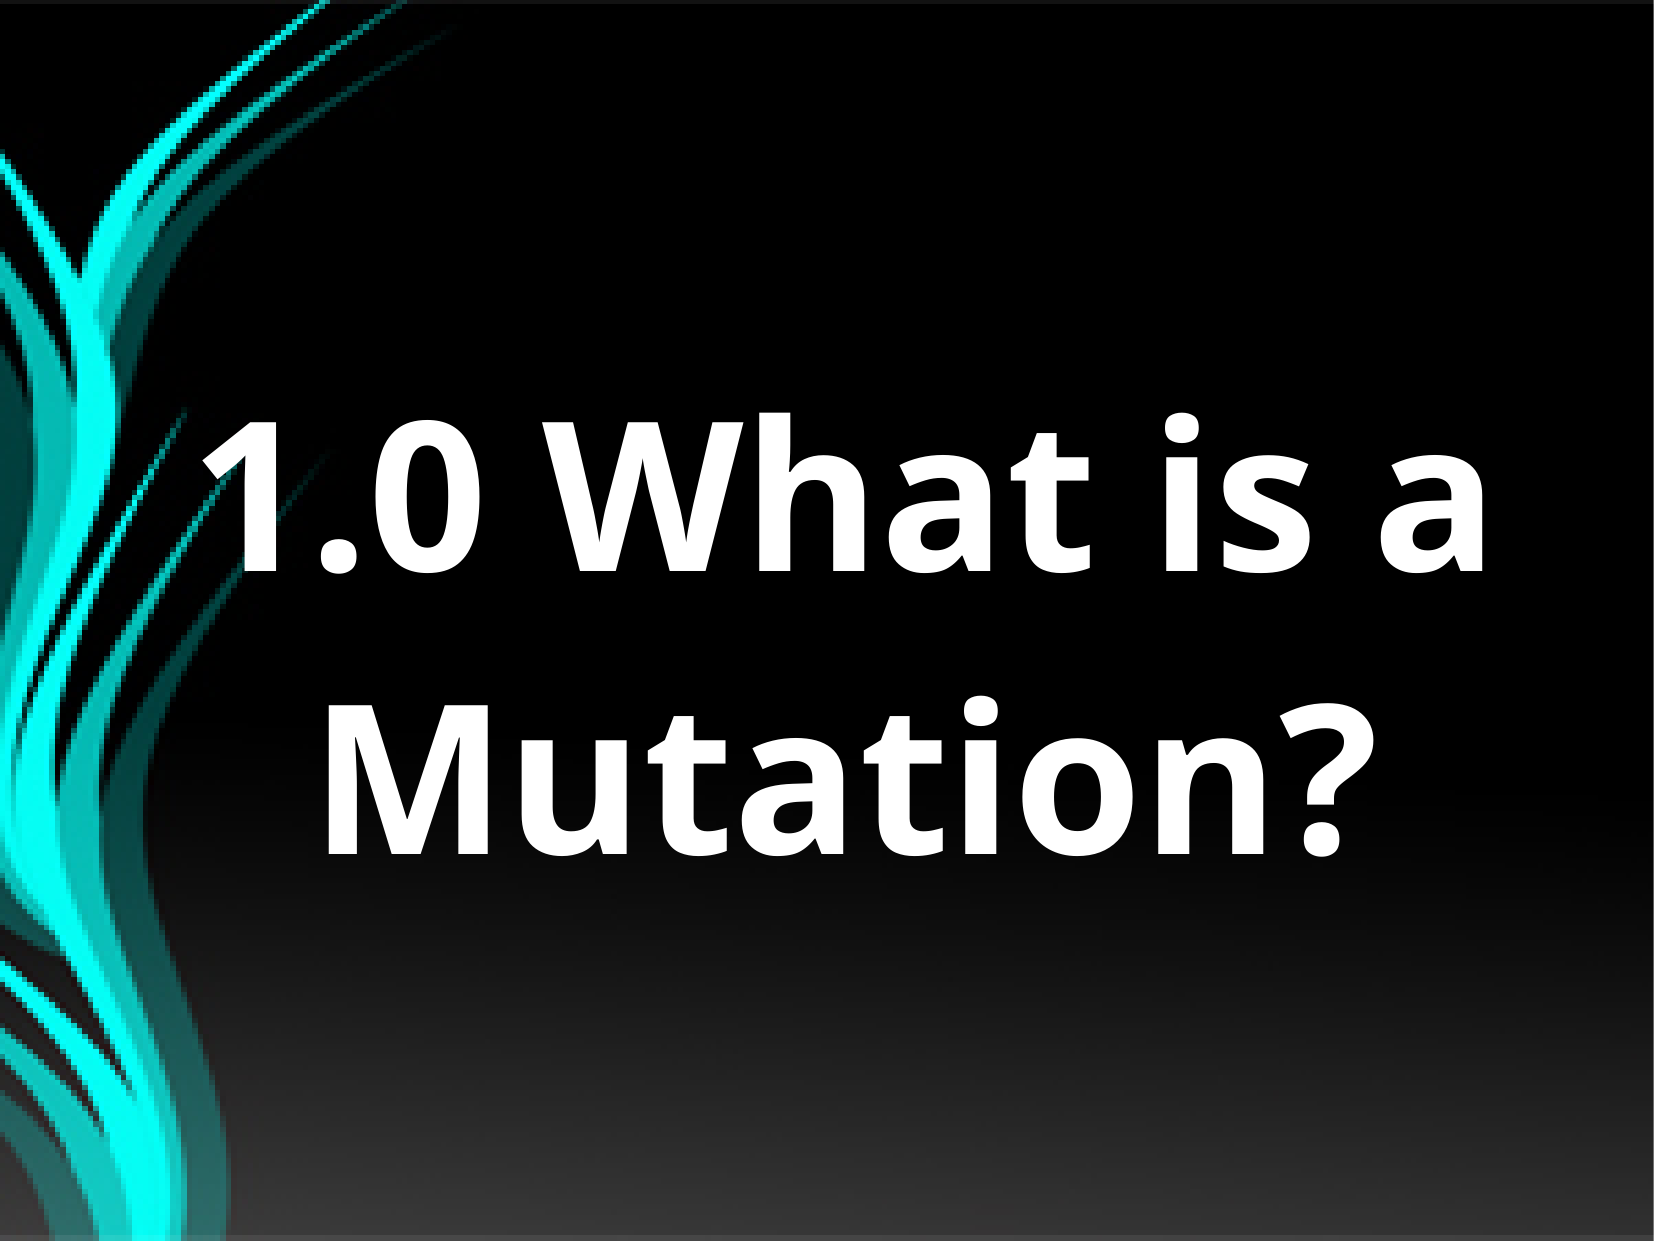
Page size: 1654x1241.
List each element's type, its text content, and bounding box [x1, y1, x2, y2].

picture [0, 0, 1654, 1241]
subtitle 1.0 What is a Mutation? [118, 319, 1571, 945]
